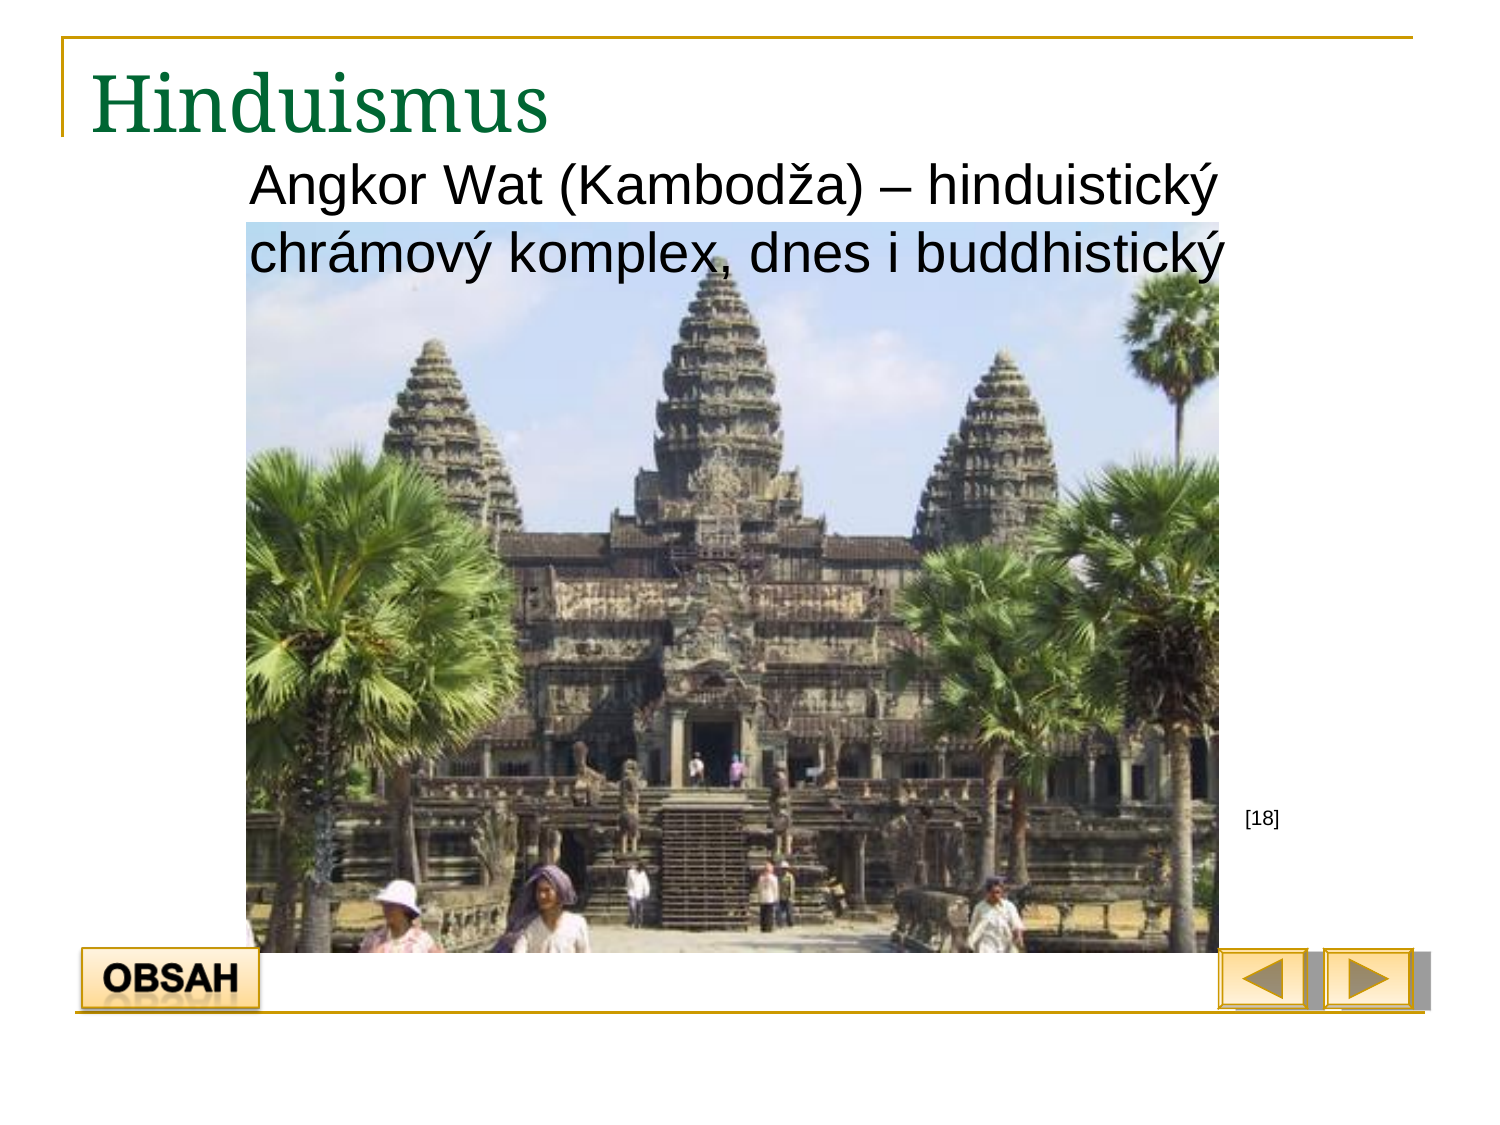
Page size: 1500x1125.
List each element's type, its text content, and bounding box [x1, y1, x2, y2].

text_box [18] [1230, 796, 1313, 838]
text_box [1220, 949, 1308, 1009]
picture [69, 292, 1219, 1055]
title Hinduismus [75, 45, 1426, 165]
text_box Angkor Wat (Kambodža) – hinduistický chrámový komplex, dnes i buddhistický [234, 140, 1430, 292]
text_box [1325, 949, 1413, 1009]
